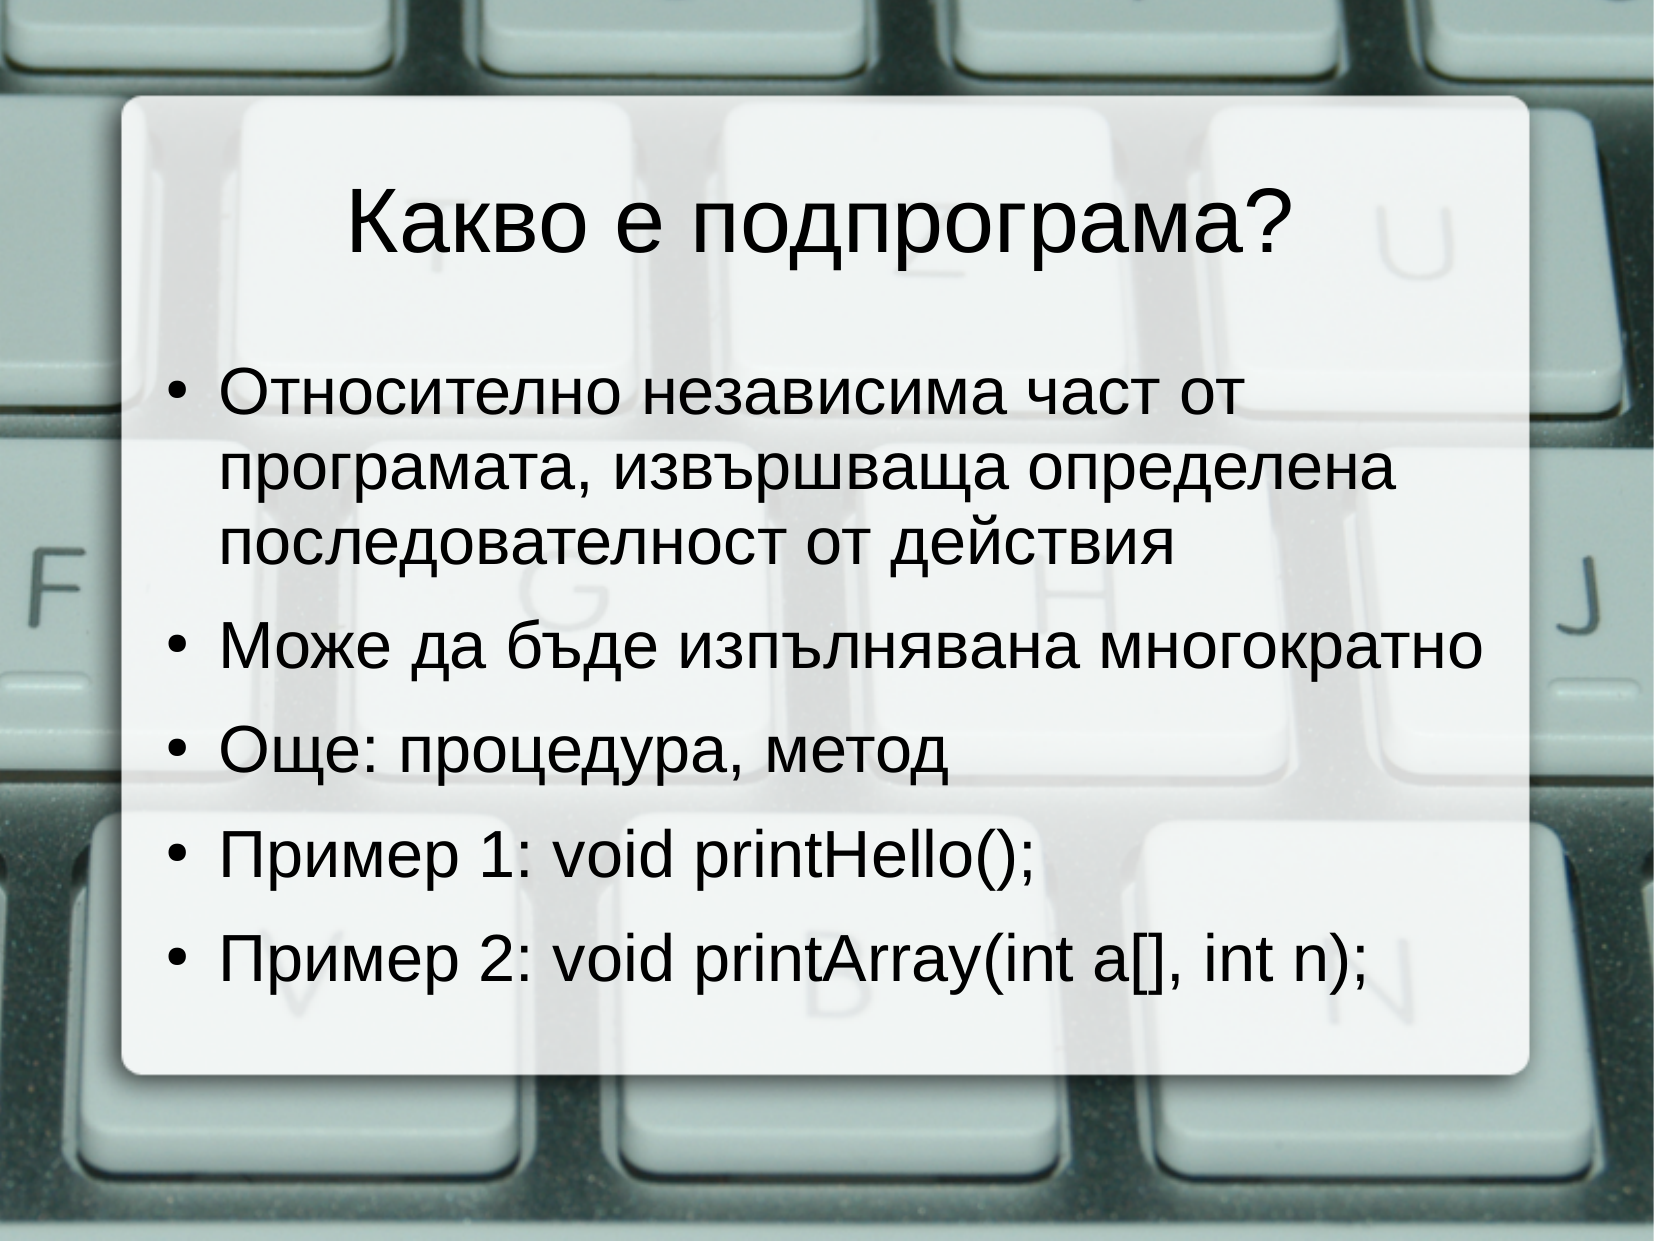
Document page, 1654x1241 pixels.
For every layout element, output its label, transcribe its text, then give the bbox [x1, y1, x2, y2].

title Какво е подпрограма? [135, 117, 1506, 325]
list Относително независима част от програмата, извършваща определена последователност от действия Може да бъде изпълнявана многократно Още: процедура, метод Пример 1: void printHello(); Пример 2: void printArray(int a[], int n); [147, 354, 1506, 1074]
picture [0, 0, 1654, 1241]
